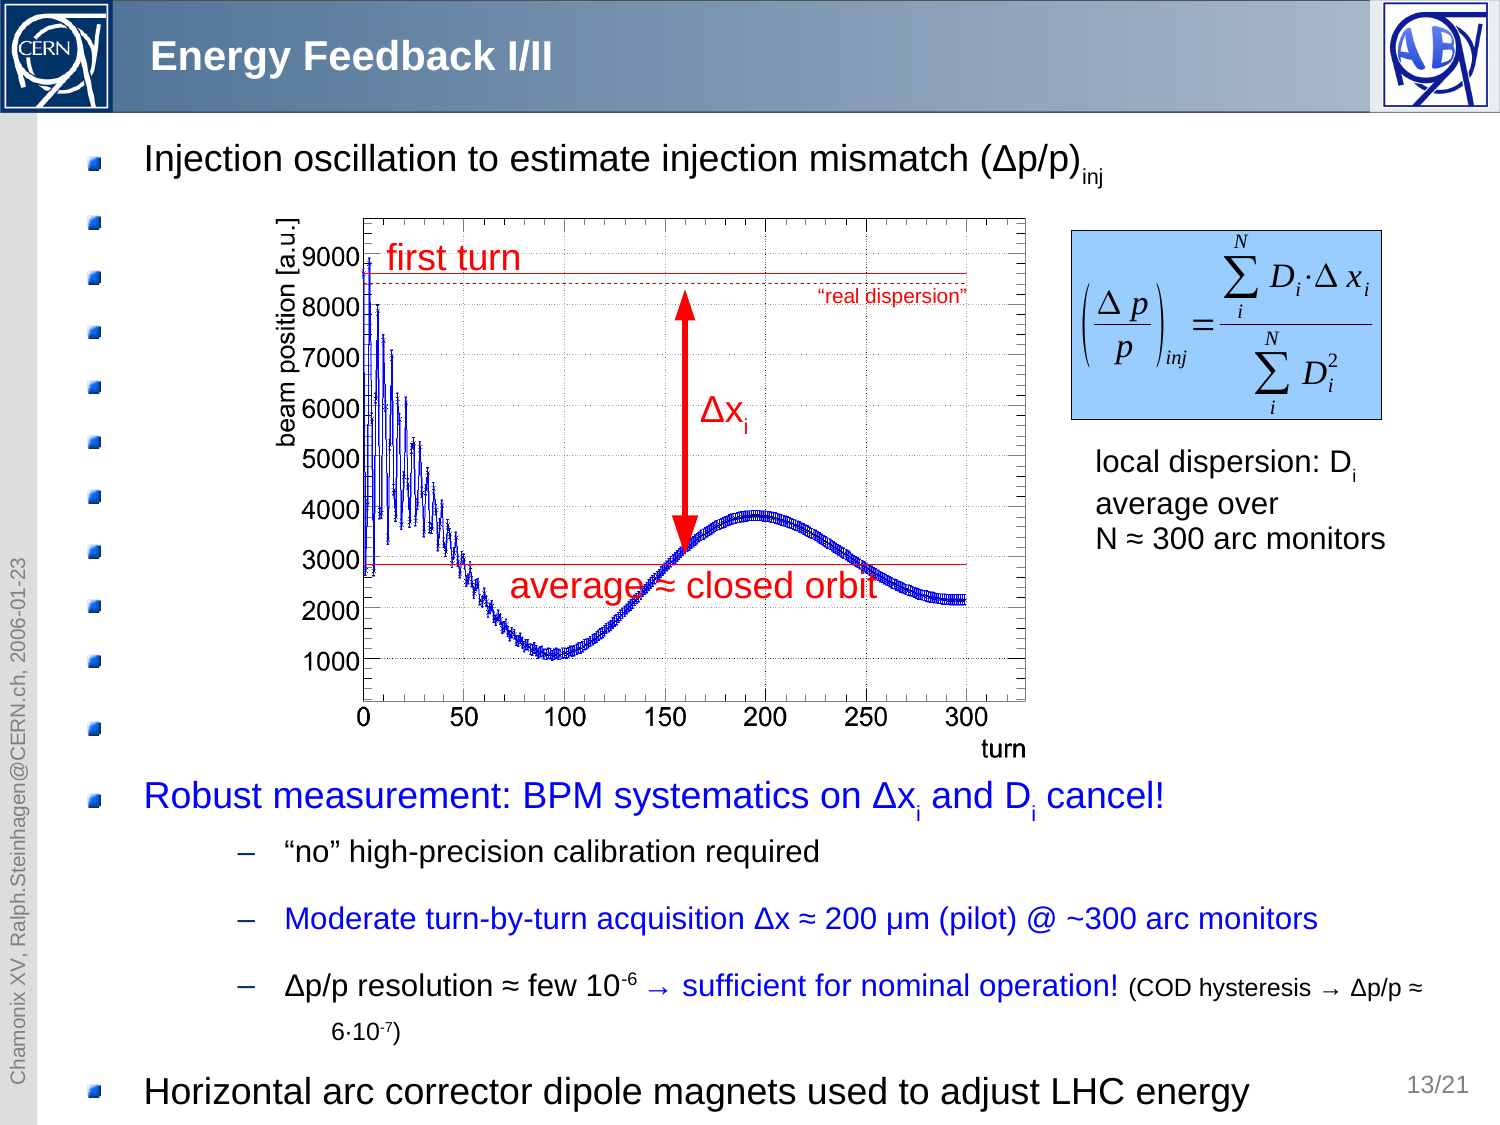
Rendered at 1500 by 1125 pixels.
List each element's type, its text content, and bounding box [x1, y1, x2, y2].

picture [1382, 1, 1489, 108]
picture [0, 0, 113, 113]
list Injection oscillation to estimate injection mismatch (Δp/p)inj Robust measurement: BPM systematics on Δxi and Di cancel! “no” high-precision calibration required Moderate turn-by-turn acquisition Δx ≈ 200 μm (pilot) @ ~300 arc monitors Δp/p resolution ≈ few 10-6 → sufficient for nominal operation! (COD hysteresis → Δp/p ≈ 6∙10-7) Horizontal arc corrector dipole magnets used to adjust LHC energy [87, 137, 1438, 1070]
picture [87, 1084, 101, 1098]
title Energy Feedback I/II [150, 0, 1300, 113]
text_box local dispersion: Di average over N ≈ 300 arc monitors [1080, 437, 1500, 564]
chart [1071, 230, 1382, 420]
